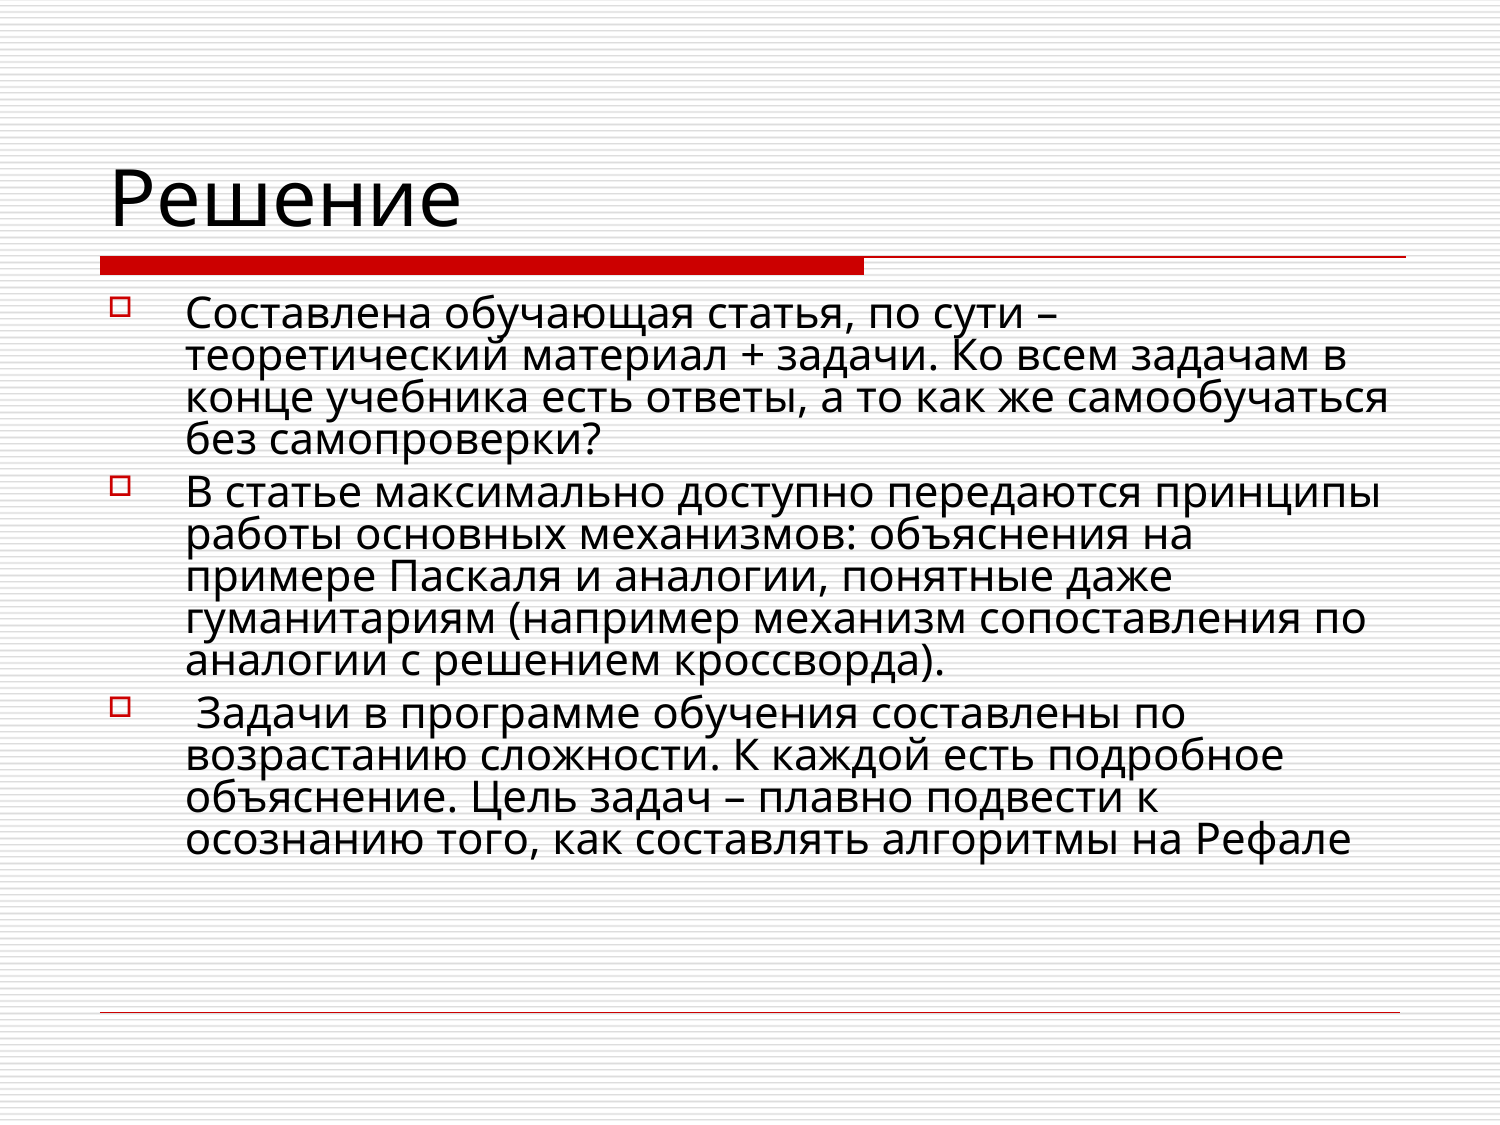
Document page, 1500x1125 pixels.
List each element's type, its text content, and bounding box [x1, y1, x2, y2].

list Составлена обучающая статья, по сути – теоретический материал + задачи. Ко всем задачам в конце учебника есть ответы, а то как же самообучаться без самопроверки? В статье максимально доступно передаются принципы работы основных механизмов: объяснения на примере Паскаля и аналогии, понятные даже гуманитариям (например механизм сопоставления по аналогии с решением кроссворда). Задачи в программе обучения составлены по возрастанию сложности. К каждой есть подробное объяснение. Цель задач – плавно подвести к осознанию того, как составлять алгоритмы на Рефале [92, 287, 1406, 1008]
title Решение [94, 49, 1407, 250]
picture [0, 0, 1500, 1125]
